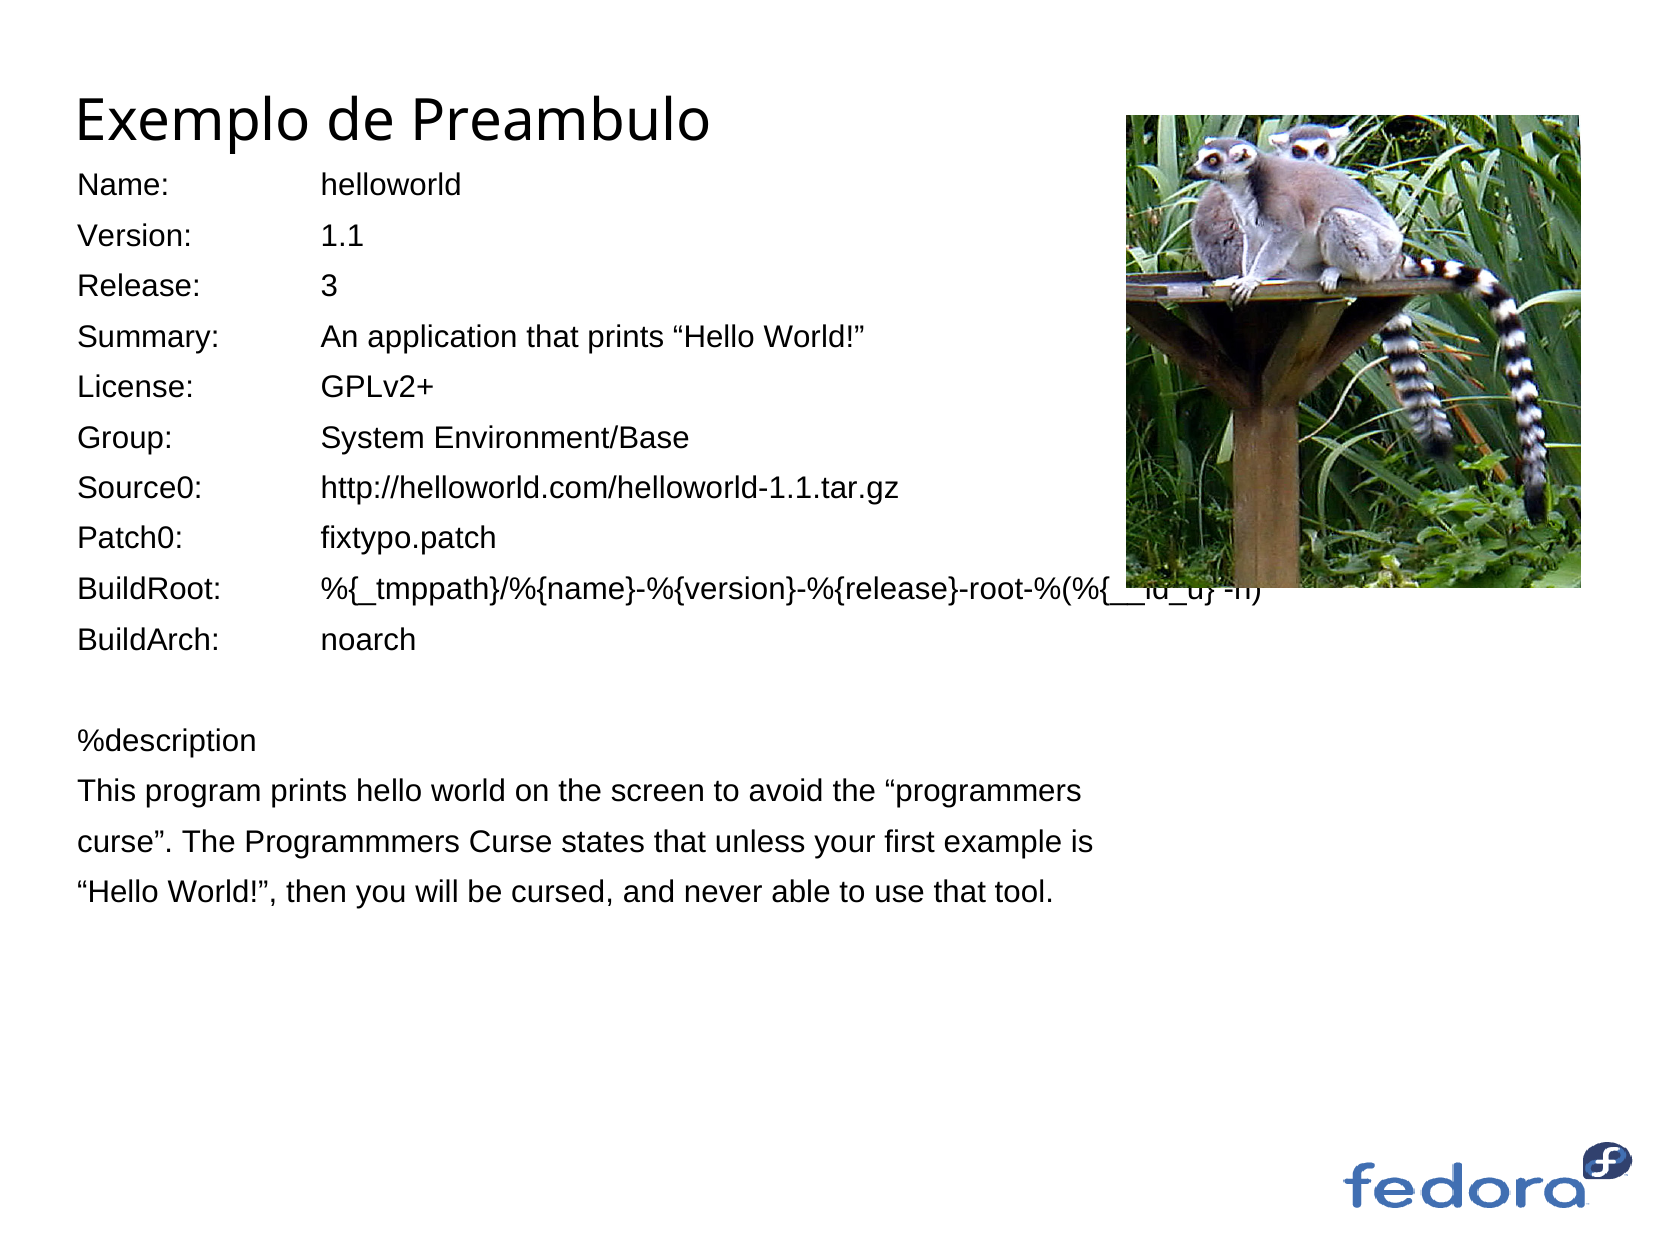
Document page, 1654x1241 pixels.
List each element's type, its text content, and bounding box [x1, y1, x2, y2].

list Name: helloworld Version: 1.1 Release: 3 Summary: An application that prints “Hello World!” License: GPLv2+ Group: System Environment/Base Source0: http://helloworld.com/helloworld-1.1.tar.gz Patch0: fixtypo.patch BuildRoot: %{_tmppath}/%{name}-%{version}-%{release}-root-%(%{__id_u} -n) BuildArch: noarch %description This program prints hello world on the screen to avoid the “programmers curse”. The Programmmers Curse states that unless your first example is “Hello World!”, then you will be cursed, and never able to use that tool. [77, 167, 1597, 1084]
picture [1126, 115, 1581, 588]
picture [1332, 1124, 1651, 1227]
title Exemplo de Preambulo [74, 56, 1506, 180]
